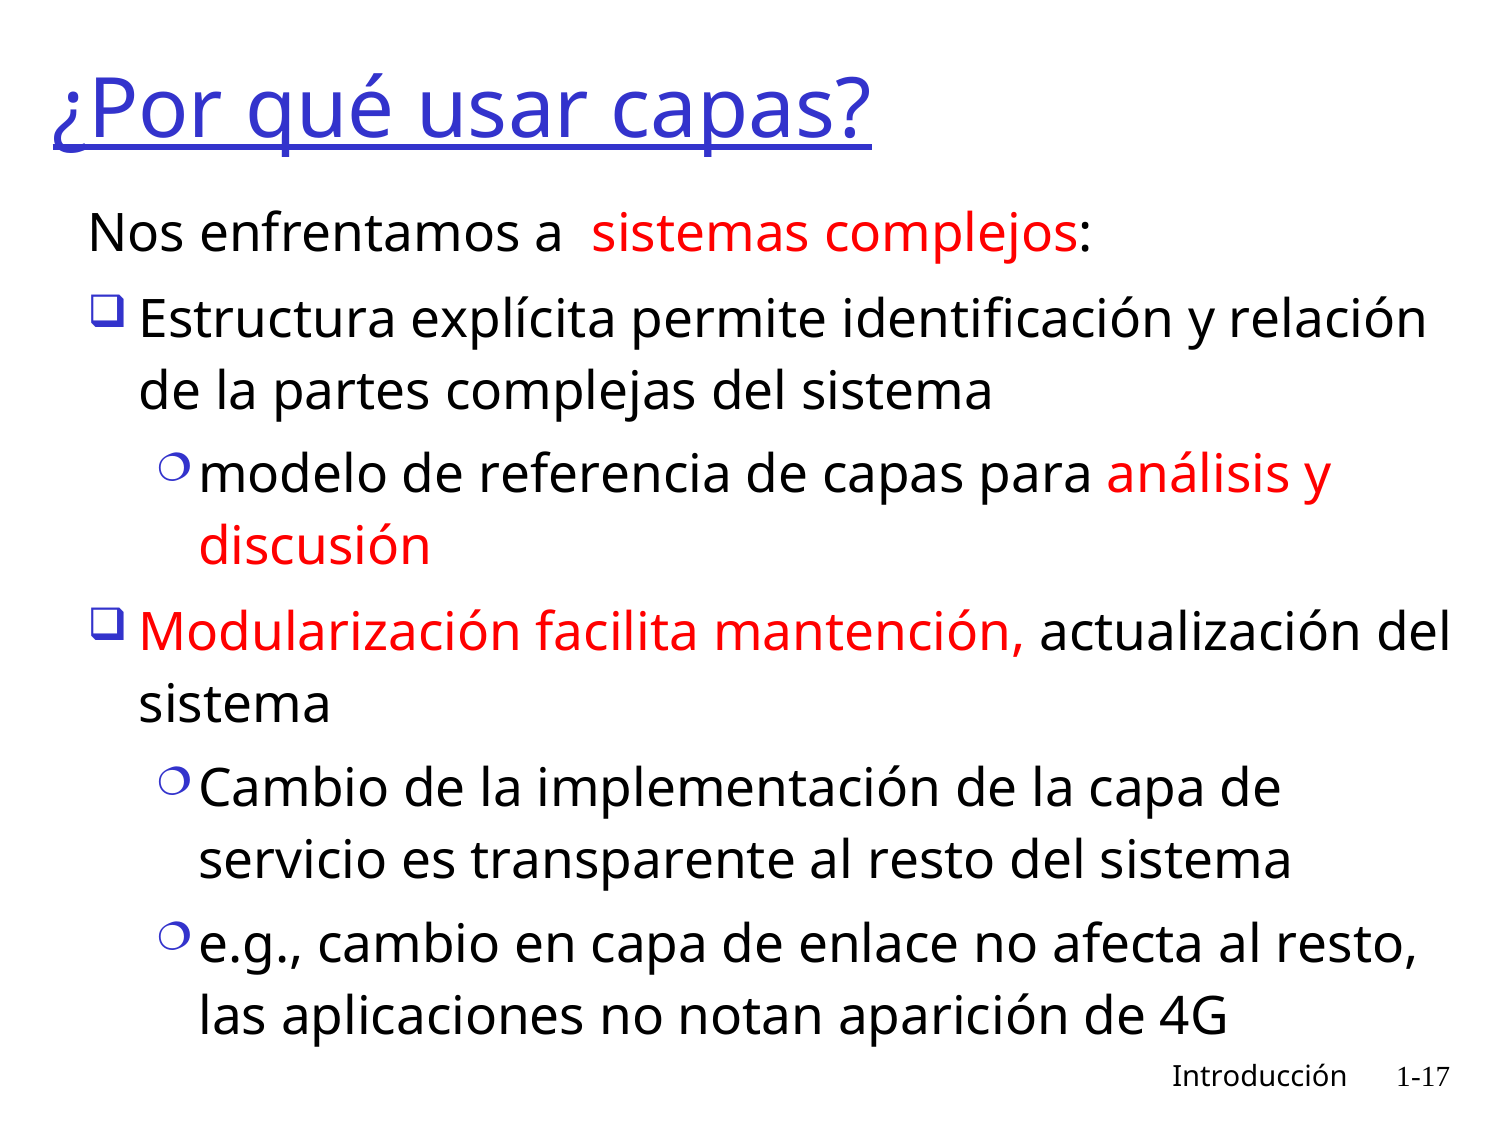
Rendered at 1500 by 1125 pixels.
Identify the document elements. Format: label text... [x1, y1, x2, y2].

text_box Introducción [887, 1051, 1362, 1125]
text_box 1-<number> [1362, 1050, 1466, 1125]
list Nos enfrentamos a sistemas complejos: Estructura explícita permite identificación y relación de la partes complejas del sistema modelo de referencia de capas para análisis y discusión Modularización facilita mantención, actualización del sistema Cambio de la implementación de la capa de servicio es transparente al resto del sistema e.g., cambio en capa de enlace no afecta al resto, las aplicaciones no notan aparición de 4G [87, 195, 1463, 1051]
title ¿Por qué usar capas? [37, 23, 1463, 188]
